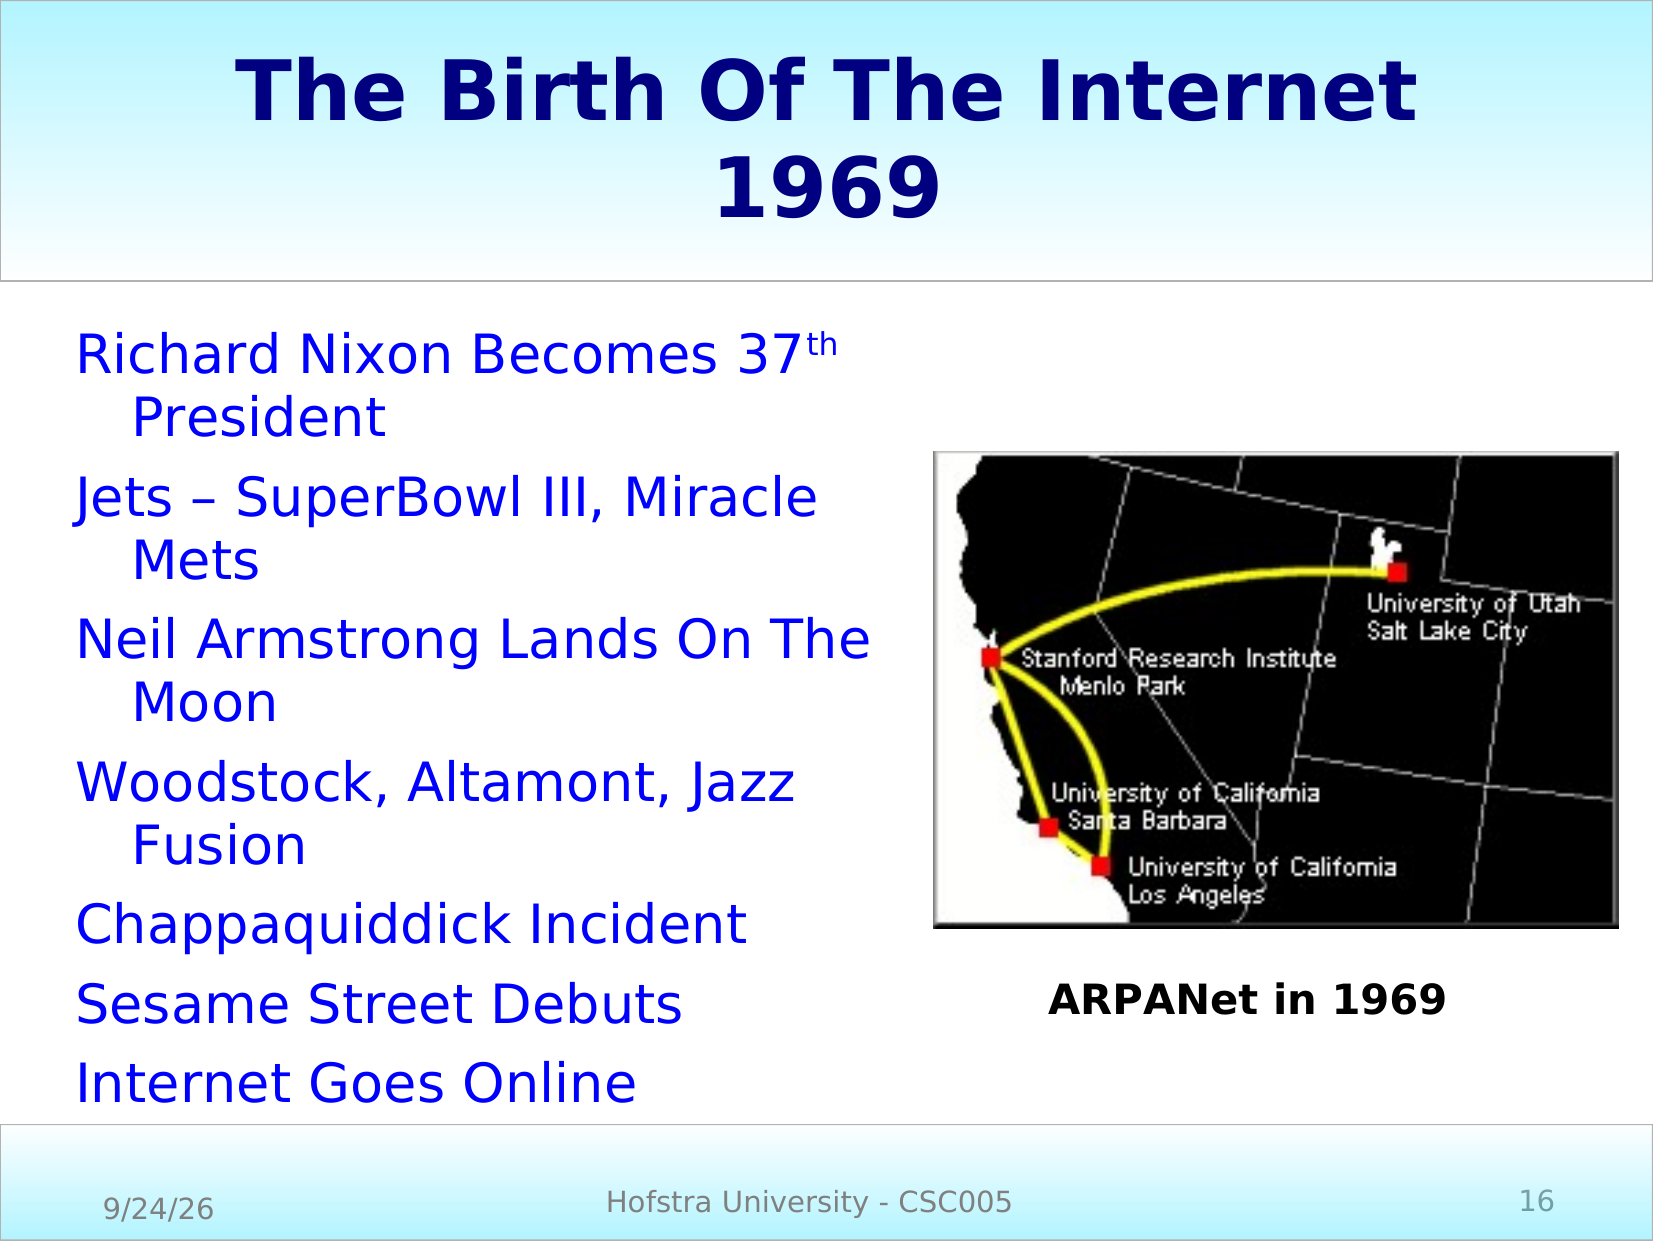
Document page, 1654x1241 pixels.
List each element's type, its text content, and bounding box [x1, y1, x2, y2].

list Richard Nixon Becomes 37th President Jets – SuperBowl III, Miracle Mets Neil Armstrong Lands On The Moon Woodstock, Altamont, Jazz Fusion Chappaquiddick Incident Sesame Street Debuts Internet Goes Online [75, 323, 900, 1118]
title The Birth Of The Internet 1969 [78, 42, 1576, 237]
text_box ARPANet in 1969 [1033, 968, 1463, 1033]
picture [933, 451, 1619, 929]
